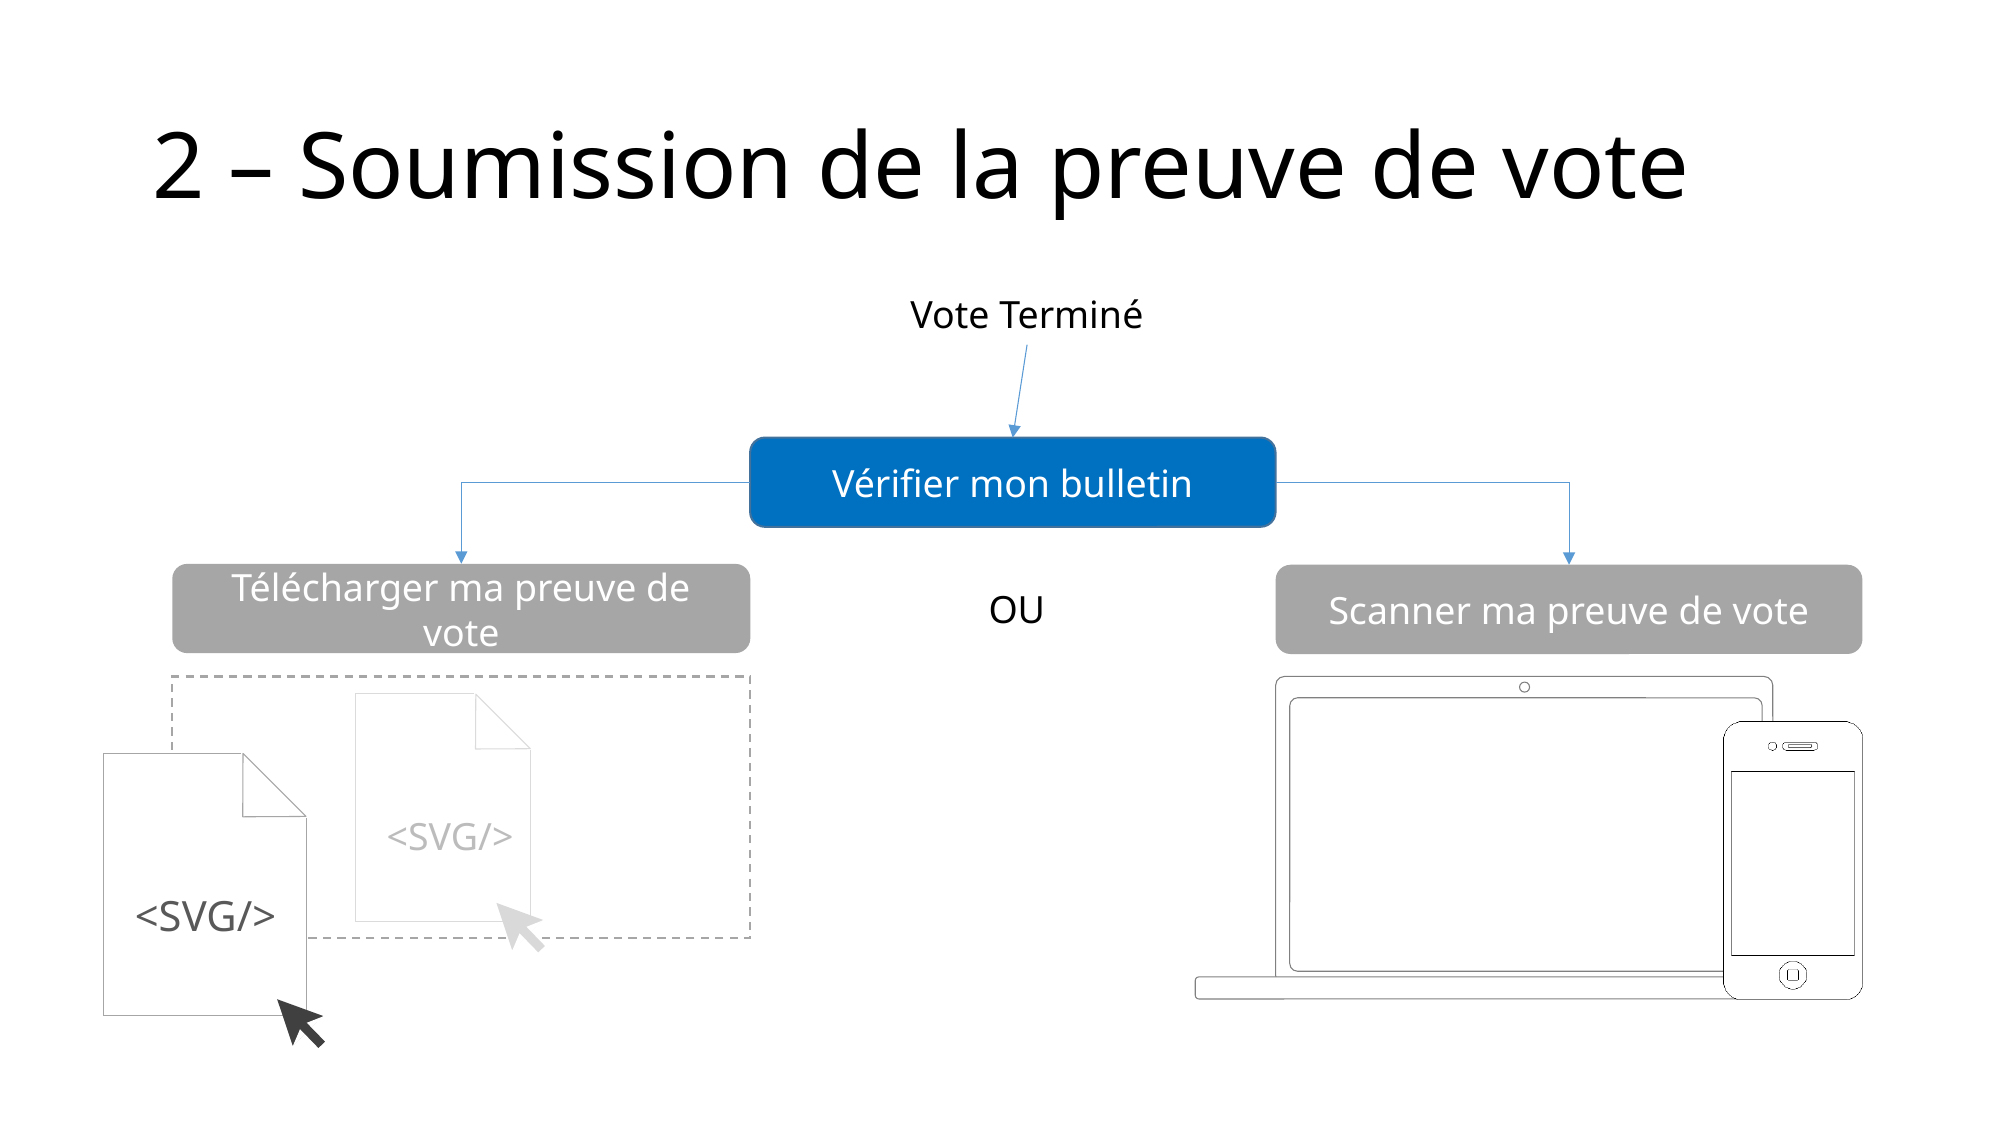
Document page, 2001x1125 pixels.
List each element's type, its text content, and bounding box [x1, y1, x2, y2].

text_box [103, 676, 751, 953]
text_box [103, 947, 325, 1048]
text_box <SVG/> [103, 881, 308, 947]
text_box [1195, 676, 1773, 999]
text_box Scanner ma preuve de vote [1275, 564, 1863, 655]
picture [1723, 721, 1863, 1000]
title 2 – Soumission de la preuve de vote [137, 59, 1863, 278]
text_box Télécharger ma preuve de vote [172, 563, 751, 654]
text_box Vote Terminé [895, 284, 1159, 344]
text_box OU [973, 578, 1060, 639]
text_box Vérifier mon bulletin [750, 437, 1276, 527]
